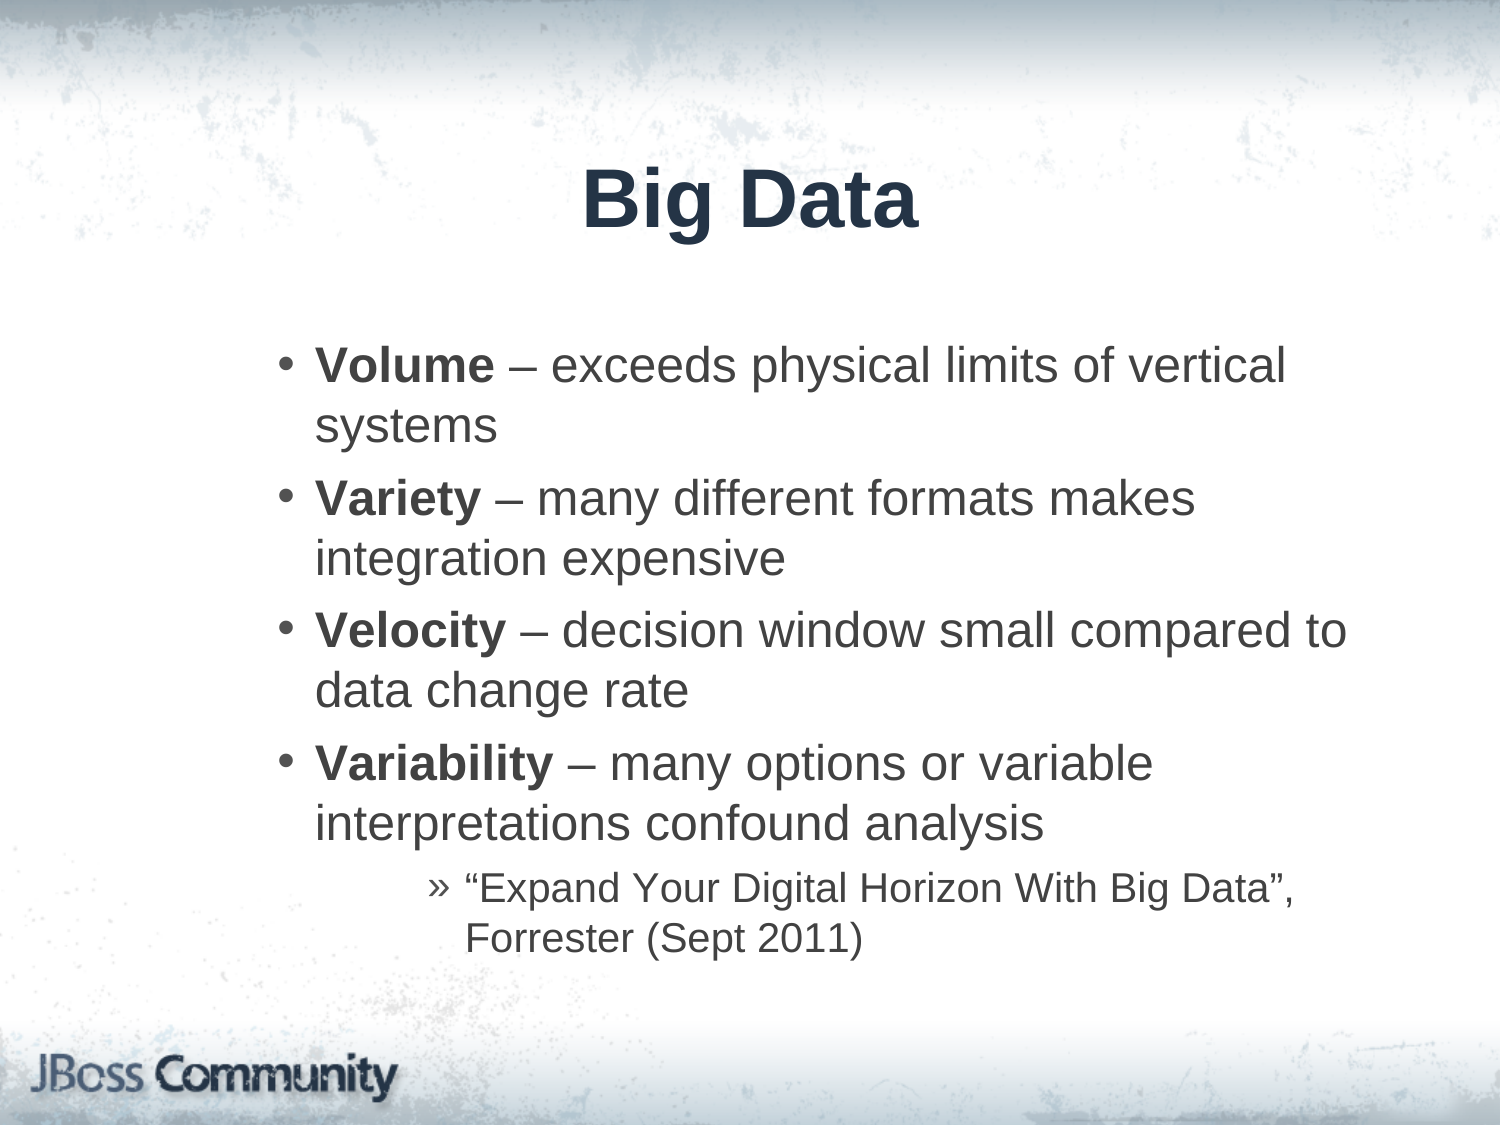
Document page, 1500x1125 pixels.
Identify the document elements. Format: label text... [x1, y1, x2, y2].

title Big Data [112, 68, 1388, 320]
list Volume – exceeds physical limits of vertical systems Variety – many different formats makes integration expensive Velocity – decision window small compared to data change rate Variability – many options or variable interpretations confound analysis “Expand Your Digital Horizon With Big Data”, Forrester (Sept 2011) [112, 324, 1388, 1001]
picture [0, 0, 1500, 1125]
